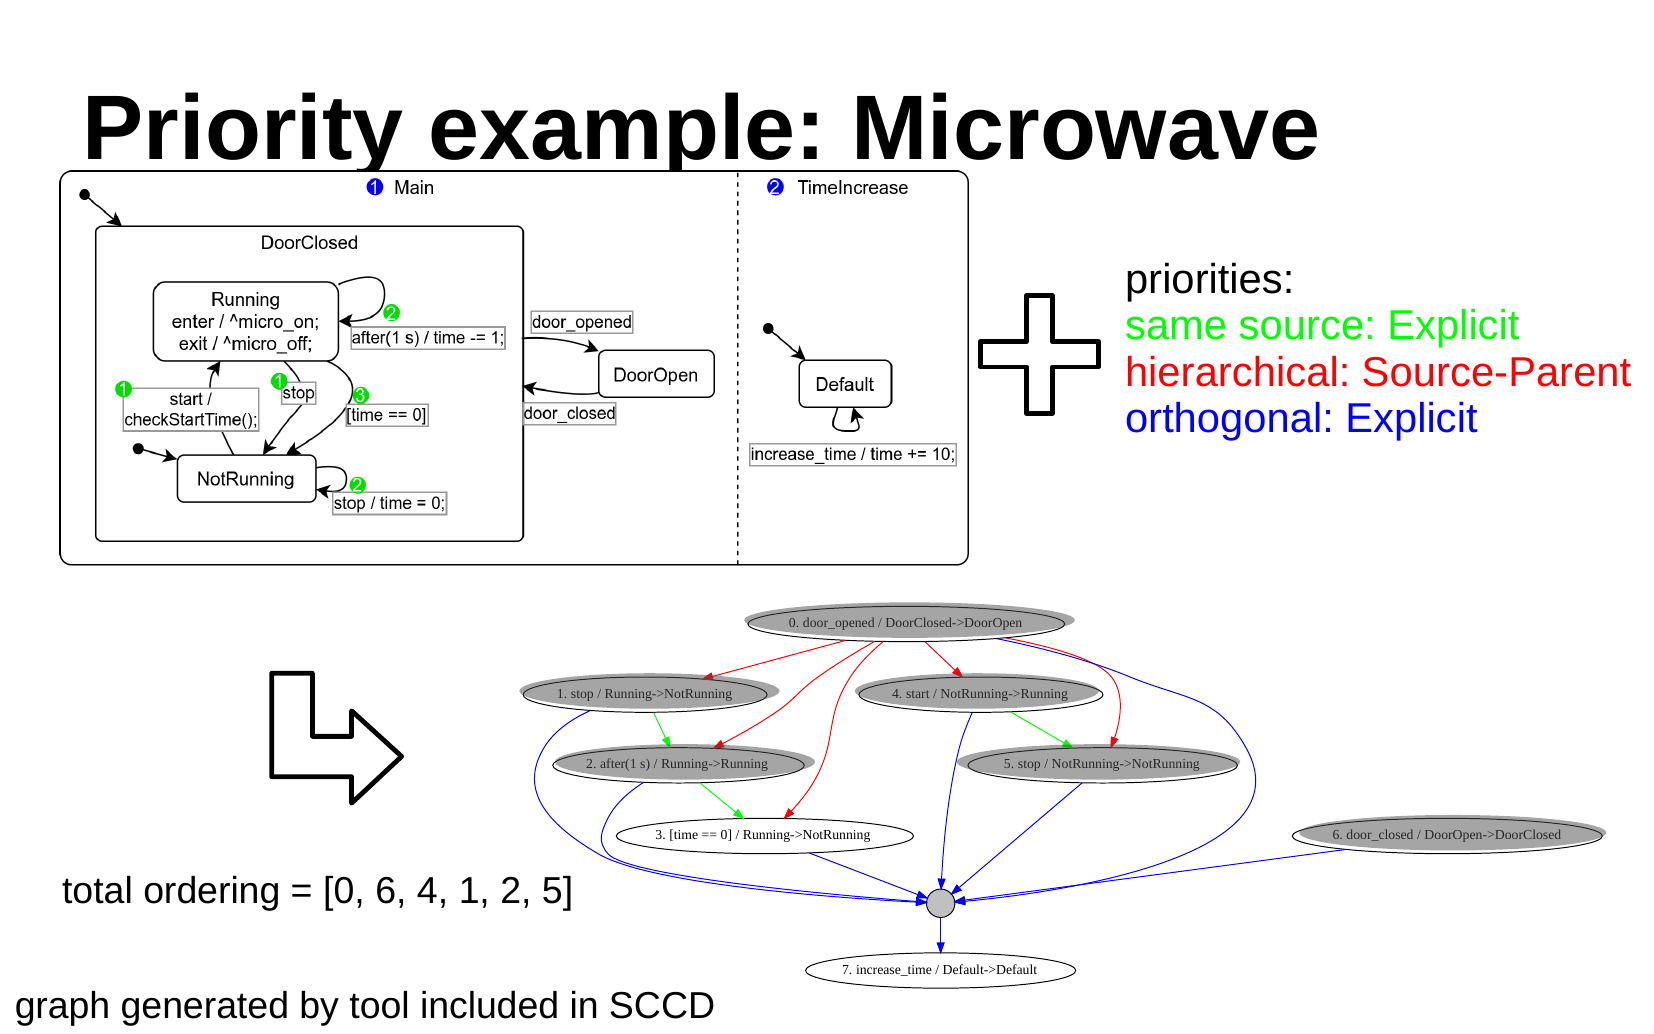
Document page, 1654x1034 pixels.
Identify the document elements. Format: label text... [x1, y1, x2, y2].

text_box [854, 673, 1099, 709]
text_box [744, 602, 1075, 638]
text_box priorities: same source: Explicit hierarchical: Source-Parent orthogonal: Explicit [1110, 248, 1654, 461]
text_box [1299, 814, 1607, 851]
picture [519, 602, 1607, 993]
text_box [271, 673, 402, 804]
text_box [956, 744, 1241, 780]
text_box graph generated by tool included in SCCD [0, 976, 1465, 1034]
text_box [519, 673, 780, 709]
text_box total ordering = [0, 6, 4, 1, 2, 5] [47, 862, 603, 962]
title Priority example: Microwave [82, 41, 1571, 214]
text_box [554, 744, 816, 780]
picture [59, 170, 969, 567]
